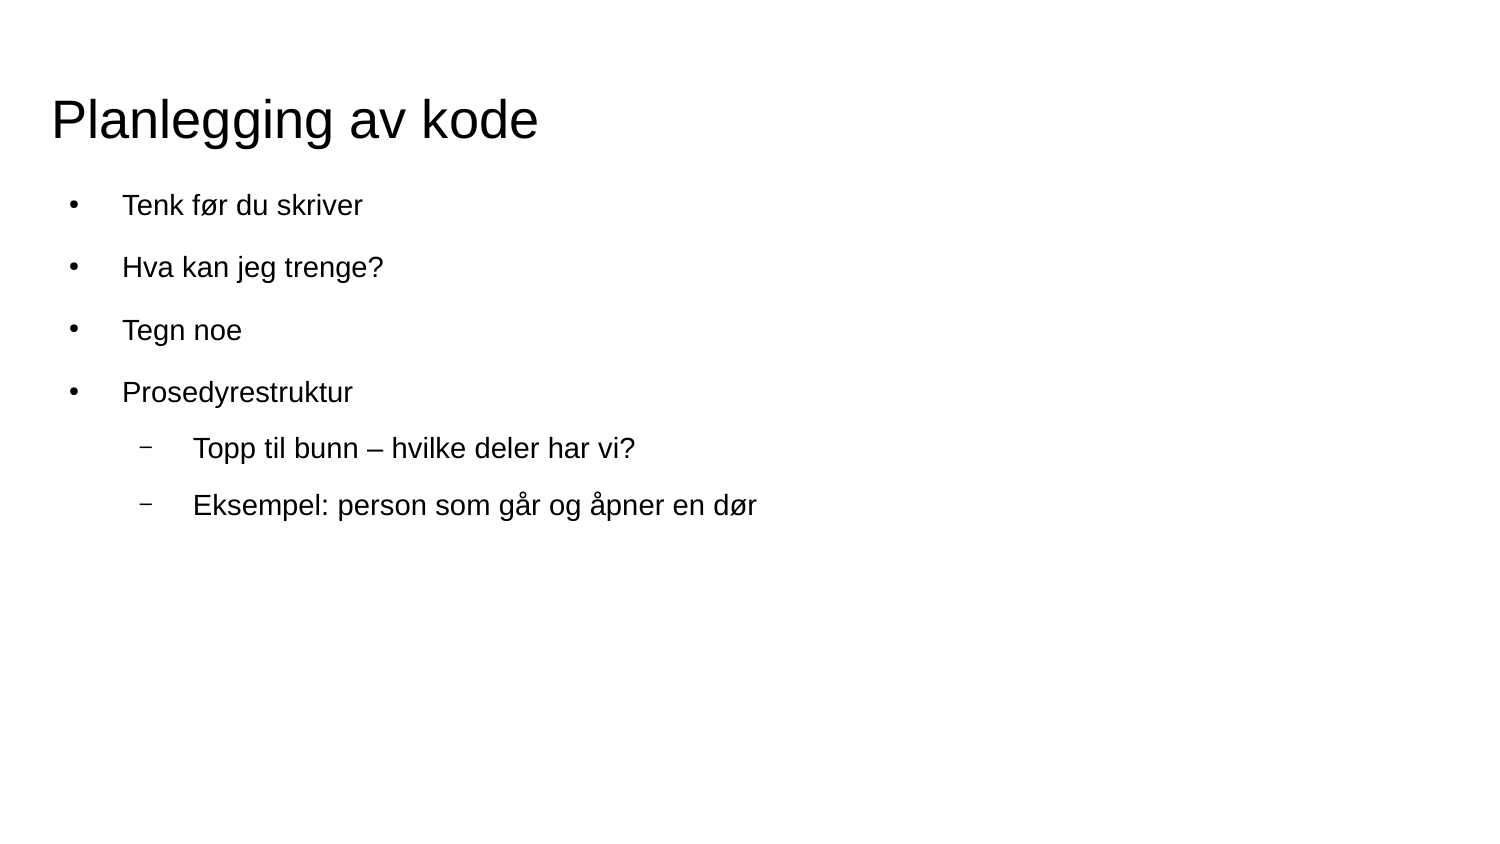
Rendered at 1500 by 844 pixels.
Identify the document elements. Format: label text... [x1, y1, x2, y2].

list Tenk før du skriver Hva kan jeg trenge? Tegn noe Prosedyrestruktur Topp til bunn – hvilke deler har vi? Eksempel: person som går og åpner en dør [51, 189, 1449, 750]
title Planlegging av kode [51, 72, 1449, 167]
